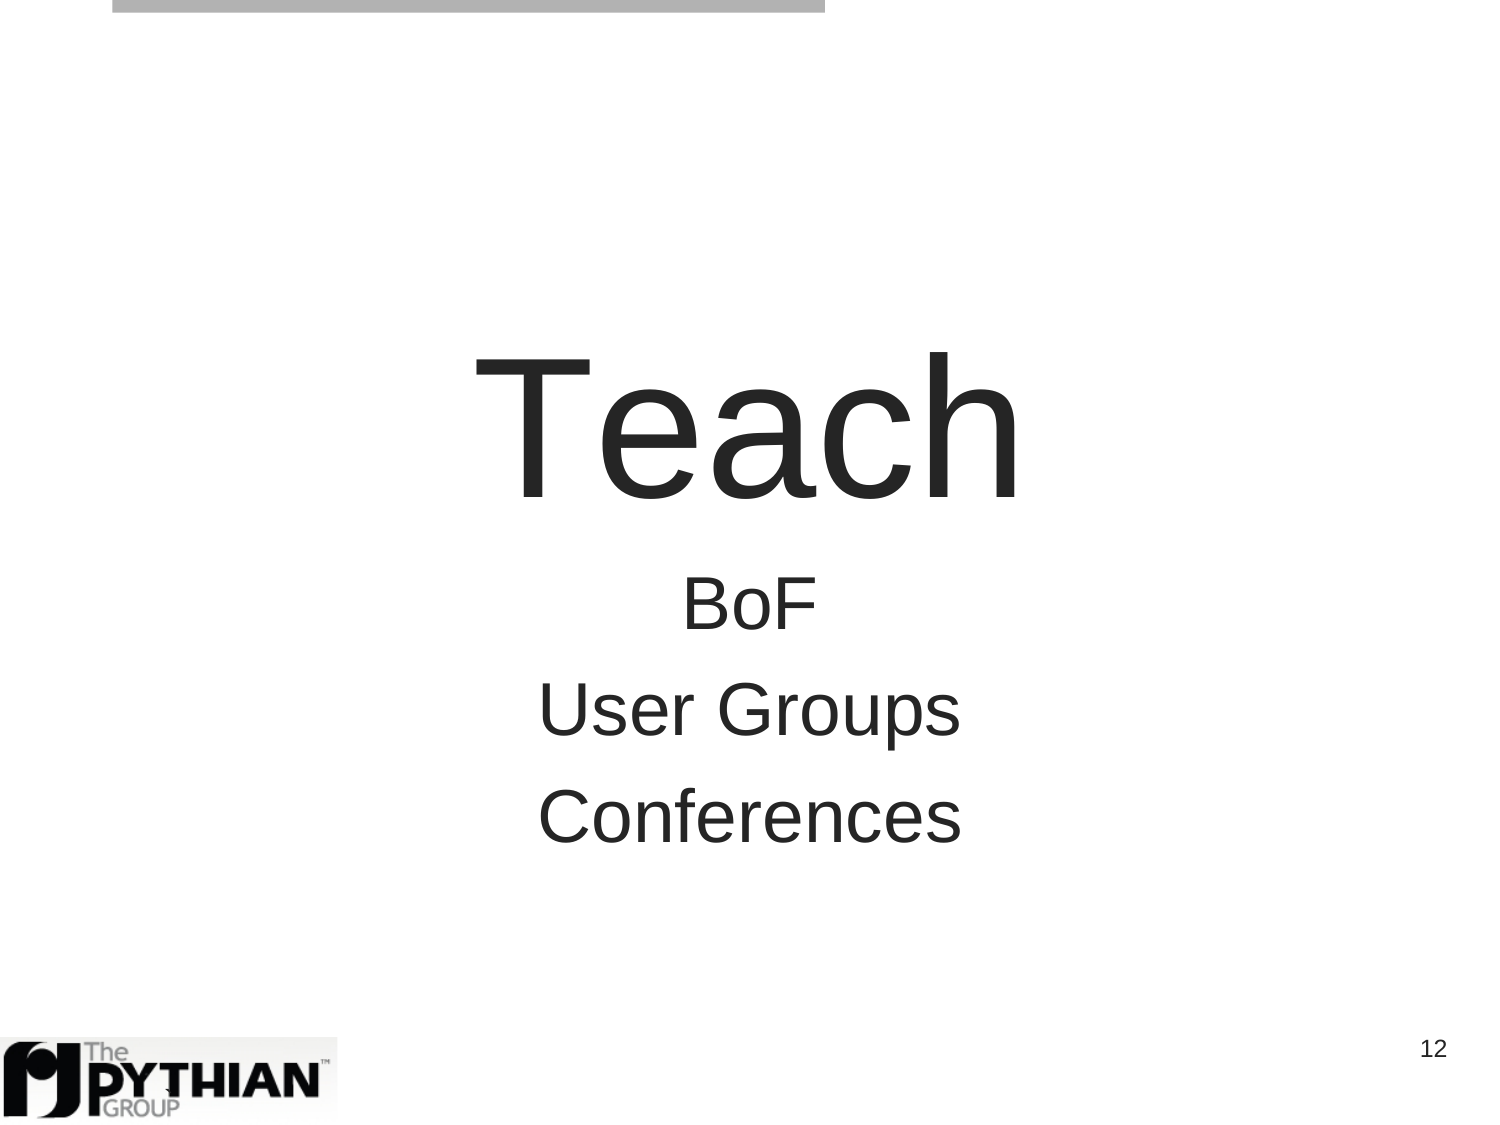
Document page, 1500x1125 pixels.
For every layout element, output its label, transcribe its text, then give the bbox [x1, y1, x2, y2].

text_box Teach BoF User Groups Conferences [0, 0, 1500, 1125]
